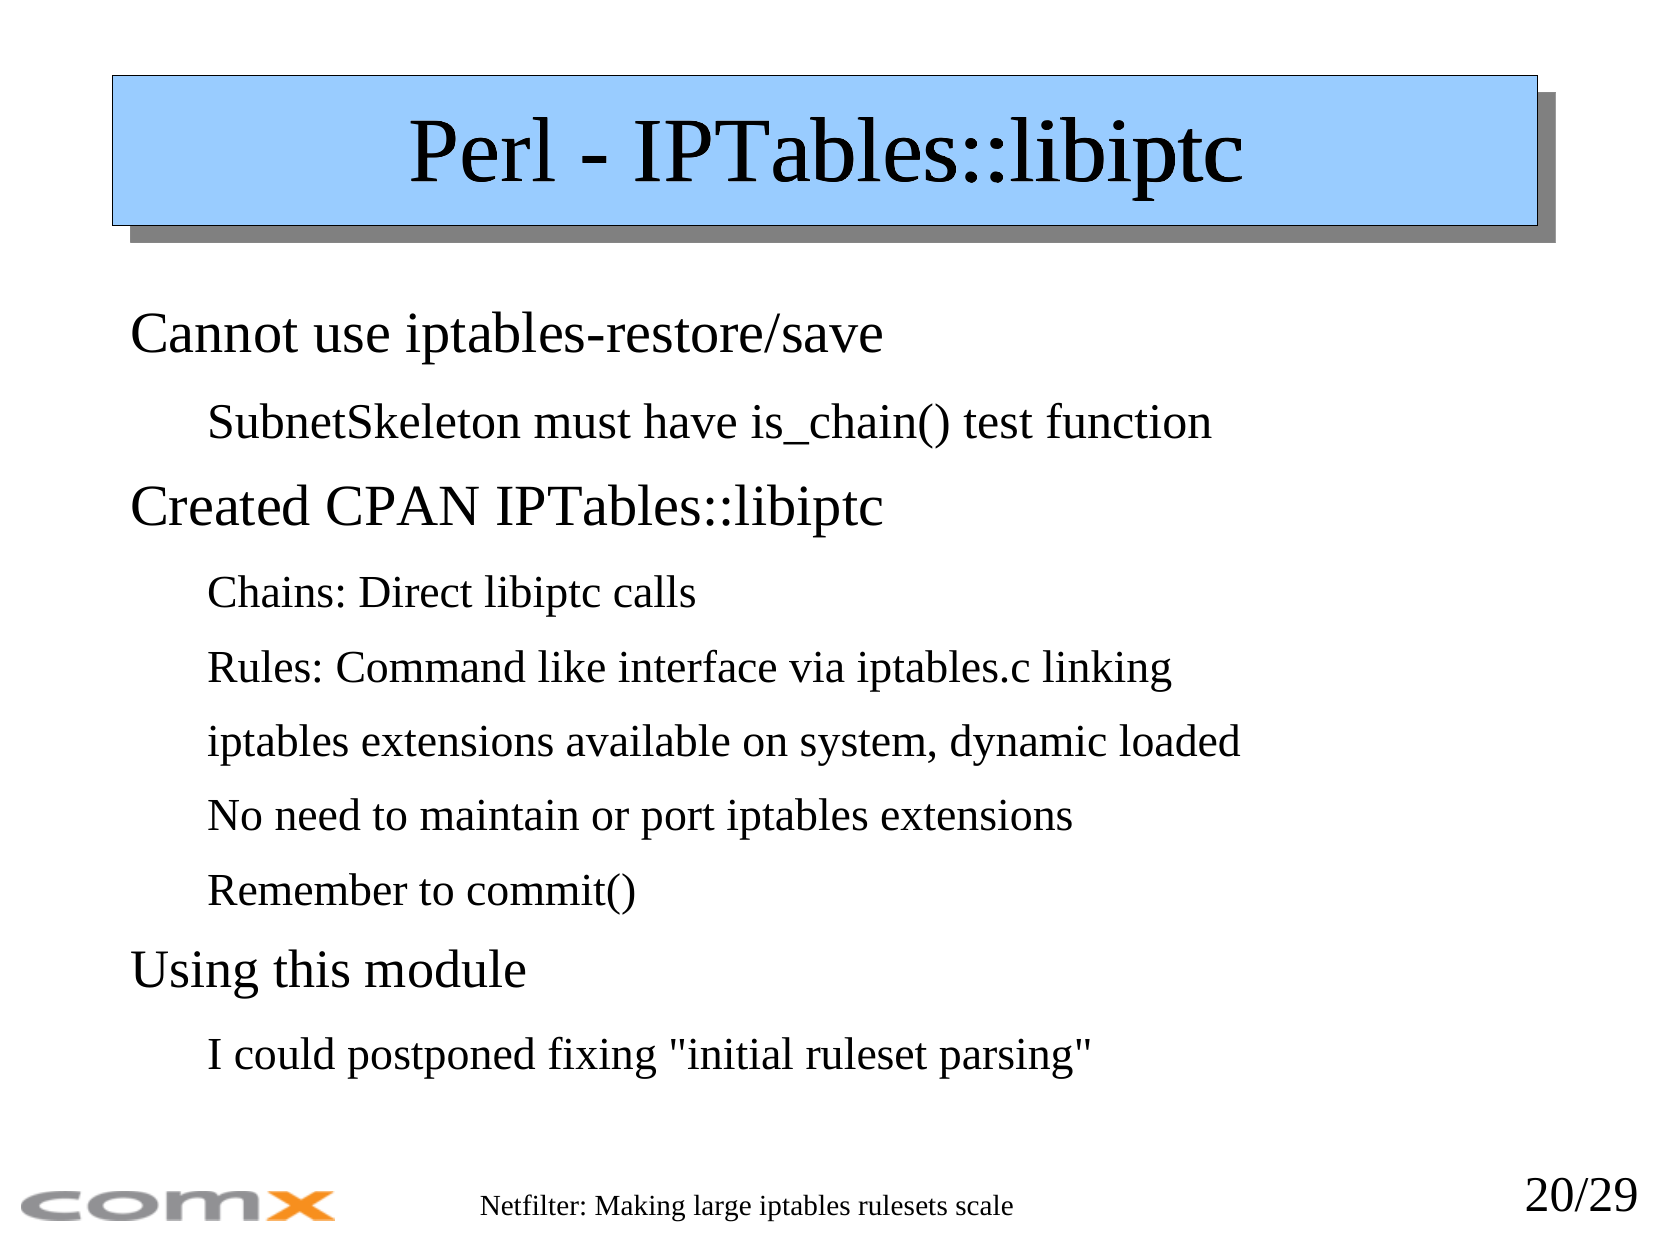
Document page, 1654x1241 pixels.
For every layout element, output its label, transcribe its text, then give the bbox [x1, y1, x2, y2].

list Cannot use iptables-restore/save SubnetSkeleton must have is_chain() test function Created CPAN IPTables::libiptc Chains: Direct libiptc calls Rules: Command like interface via iptables.c linking iptables extensions available on system, dynamic loaded No need to maintain or port iptables extensions Remember to commit() Using this module I could postponed fixing "initial ruleset parsing" [112, 300, 1613, 1107]
title Perl - IPTables::libiptc [116, 90, 1538, 211]
picture [21, 1191, 335, 1221]
